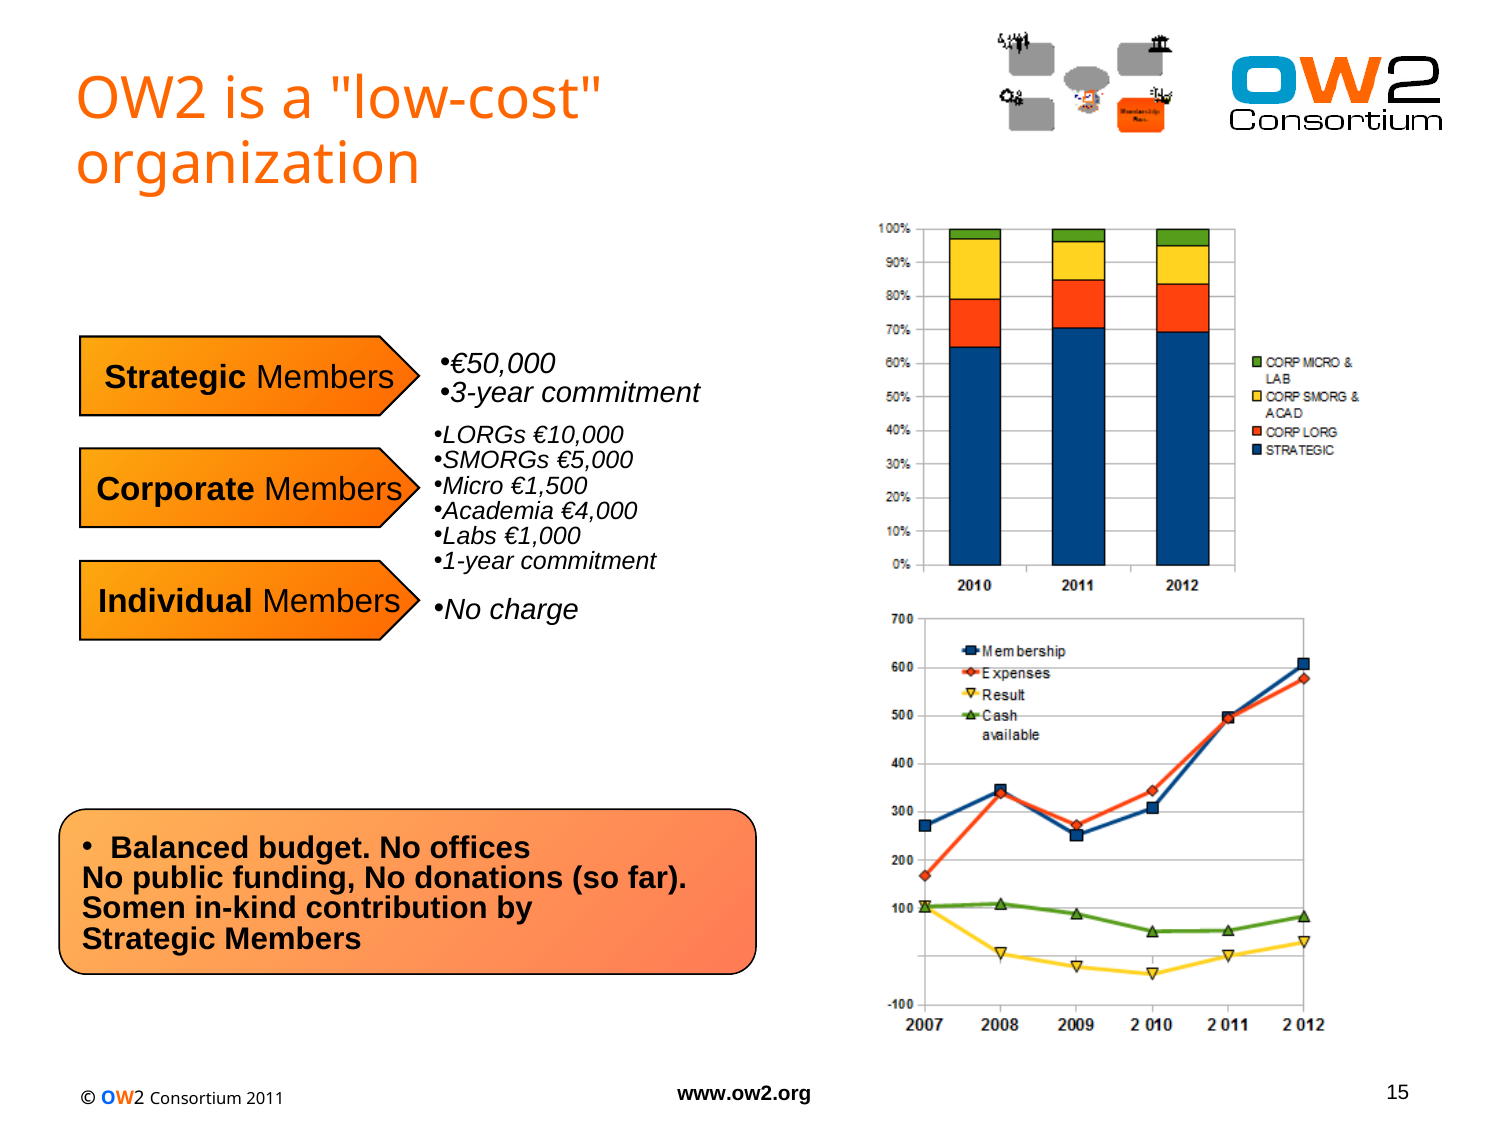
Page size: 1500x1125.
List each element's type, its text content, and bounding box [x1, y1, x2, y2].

picture [871, 211, 1362, 1039]
text_box No charge [419, 583, 739, 642]
text_box LORGs €10,000 SMORGs €5,000 Micro €1,500 Academia €4,000 Labs €1,000 1-year commitment [419, 412, 739, 583]
title OW2 is a "low-cost" organization [75, 52, 1175, 207]
text_box Strategic Members [80, 336, 420, 416]
text_box Corporate Members [80, 448, 419, 528]
picture [992, 29, 1174, 139]
picture [1224, 47, 1450, 134]
text_box €50,000 3-year commitment [425, 337, 745, 414]
text_box Balanced budget. No offices No public funding, No donations (so far). Somen in-kind contribution by Strategic Members [59, 809, 757, 975]
text_box Individual Members [80, 560, 419, 640]
